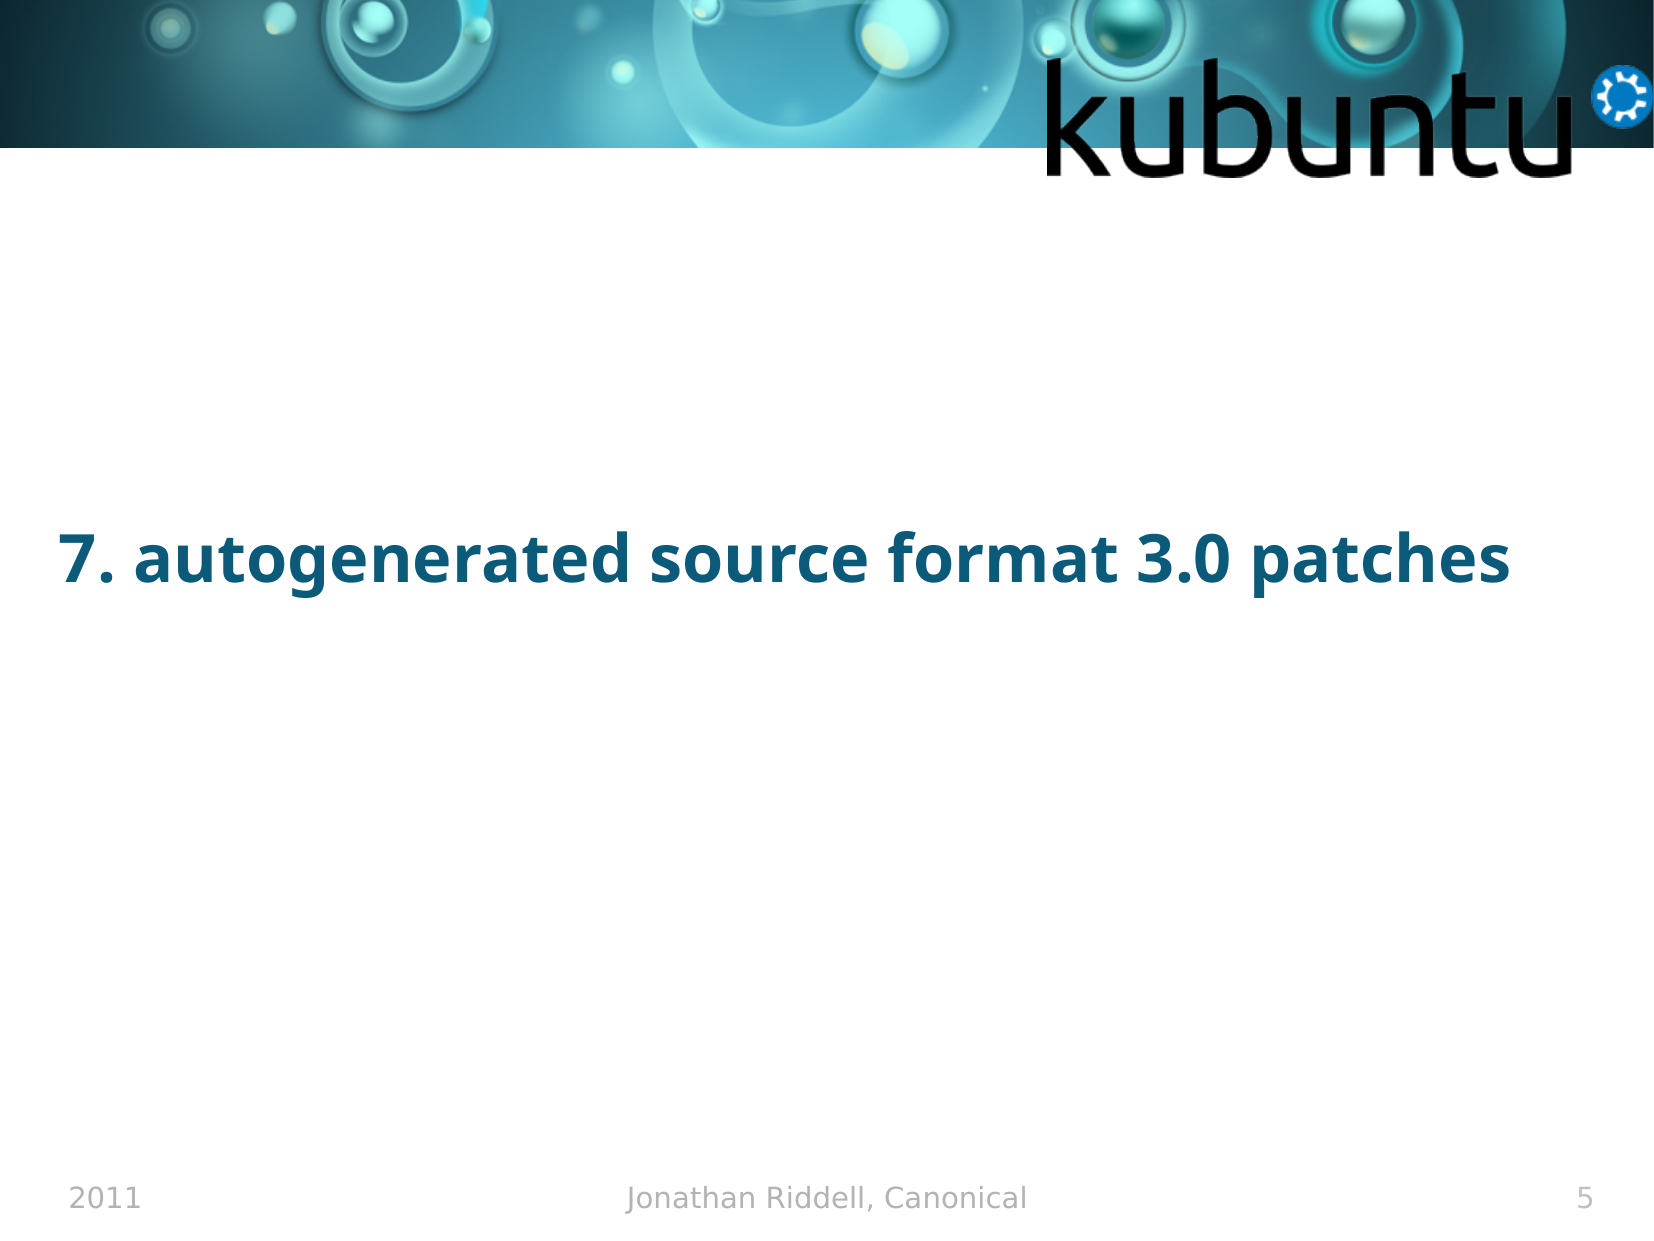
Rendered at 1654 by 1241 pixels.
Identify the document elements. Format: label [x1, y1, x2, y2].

list [59, 290, 1595, 1109]
picture [0, 0, 1654, 178]
